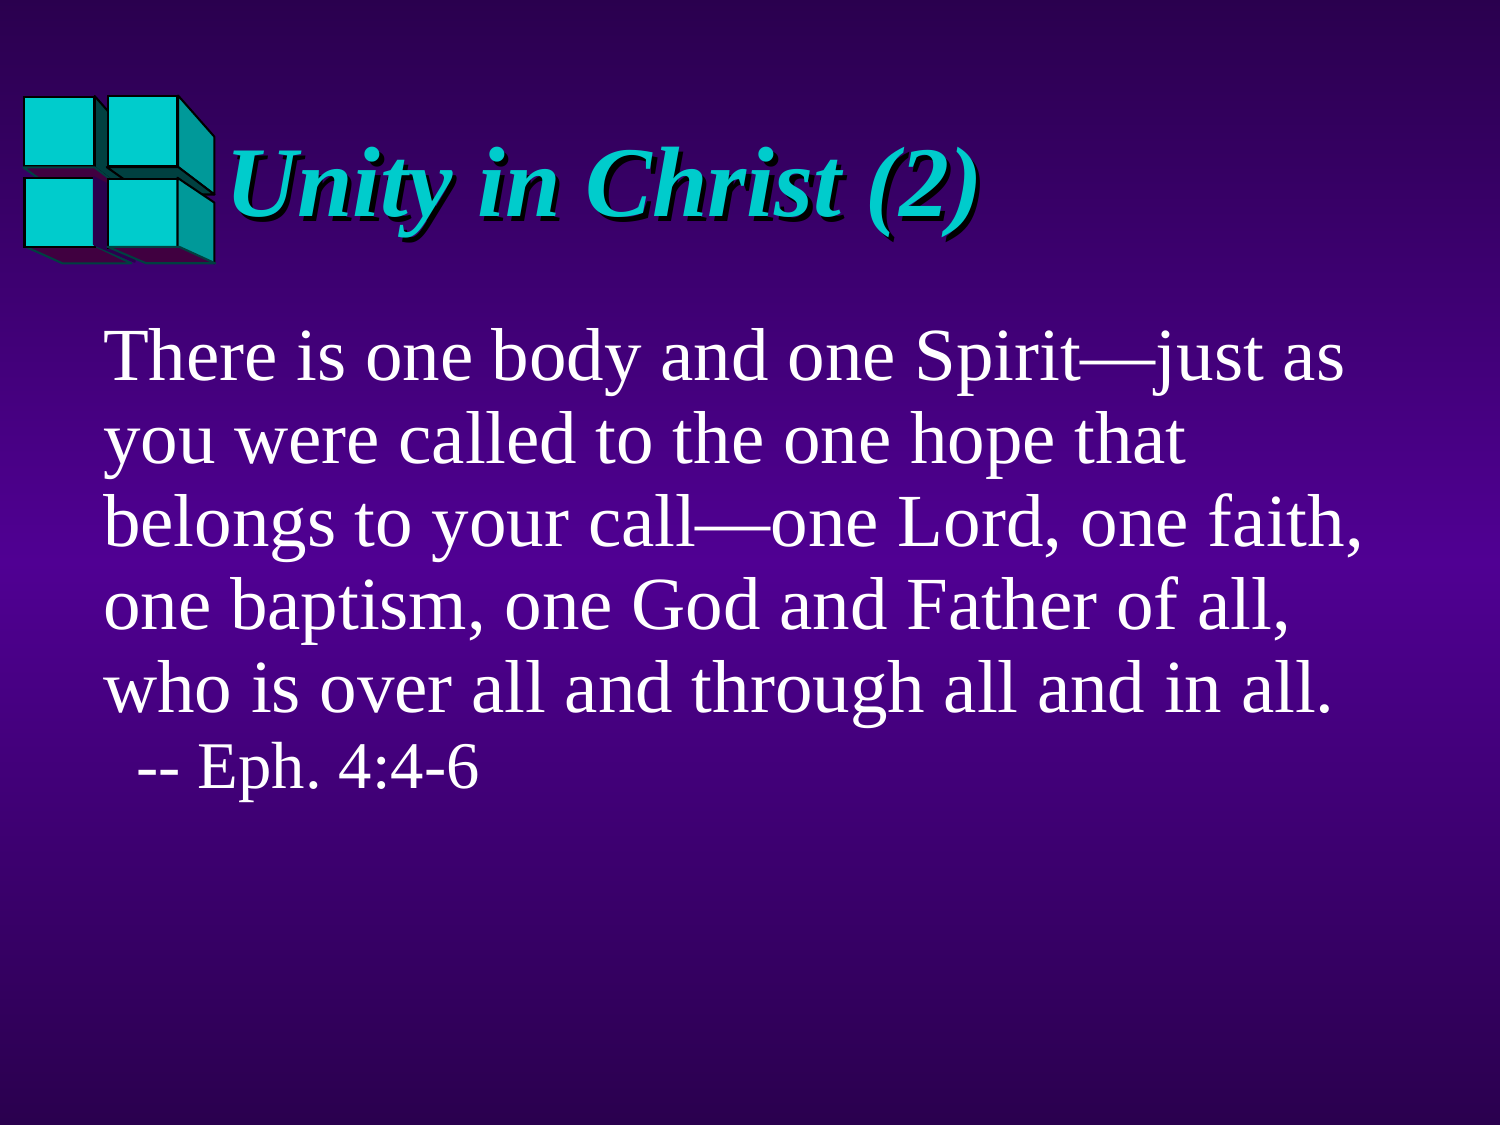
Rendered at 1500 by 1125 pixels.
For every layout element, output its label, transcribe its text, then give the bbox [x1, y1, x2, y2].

text_box There is one body and one Spirit—just as you were called to the one hope that belongs to your call—one Lord, one faith, one baptism, one God and Father of all, who is over all and through all and in all. -- Eph. 4:4-6 [88, 306, 1454, 811]
title Unity in Christ (2) [224, 55, 1388, 306]
